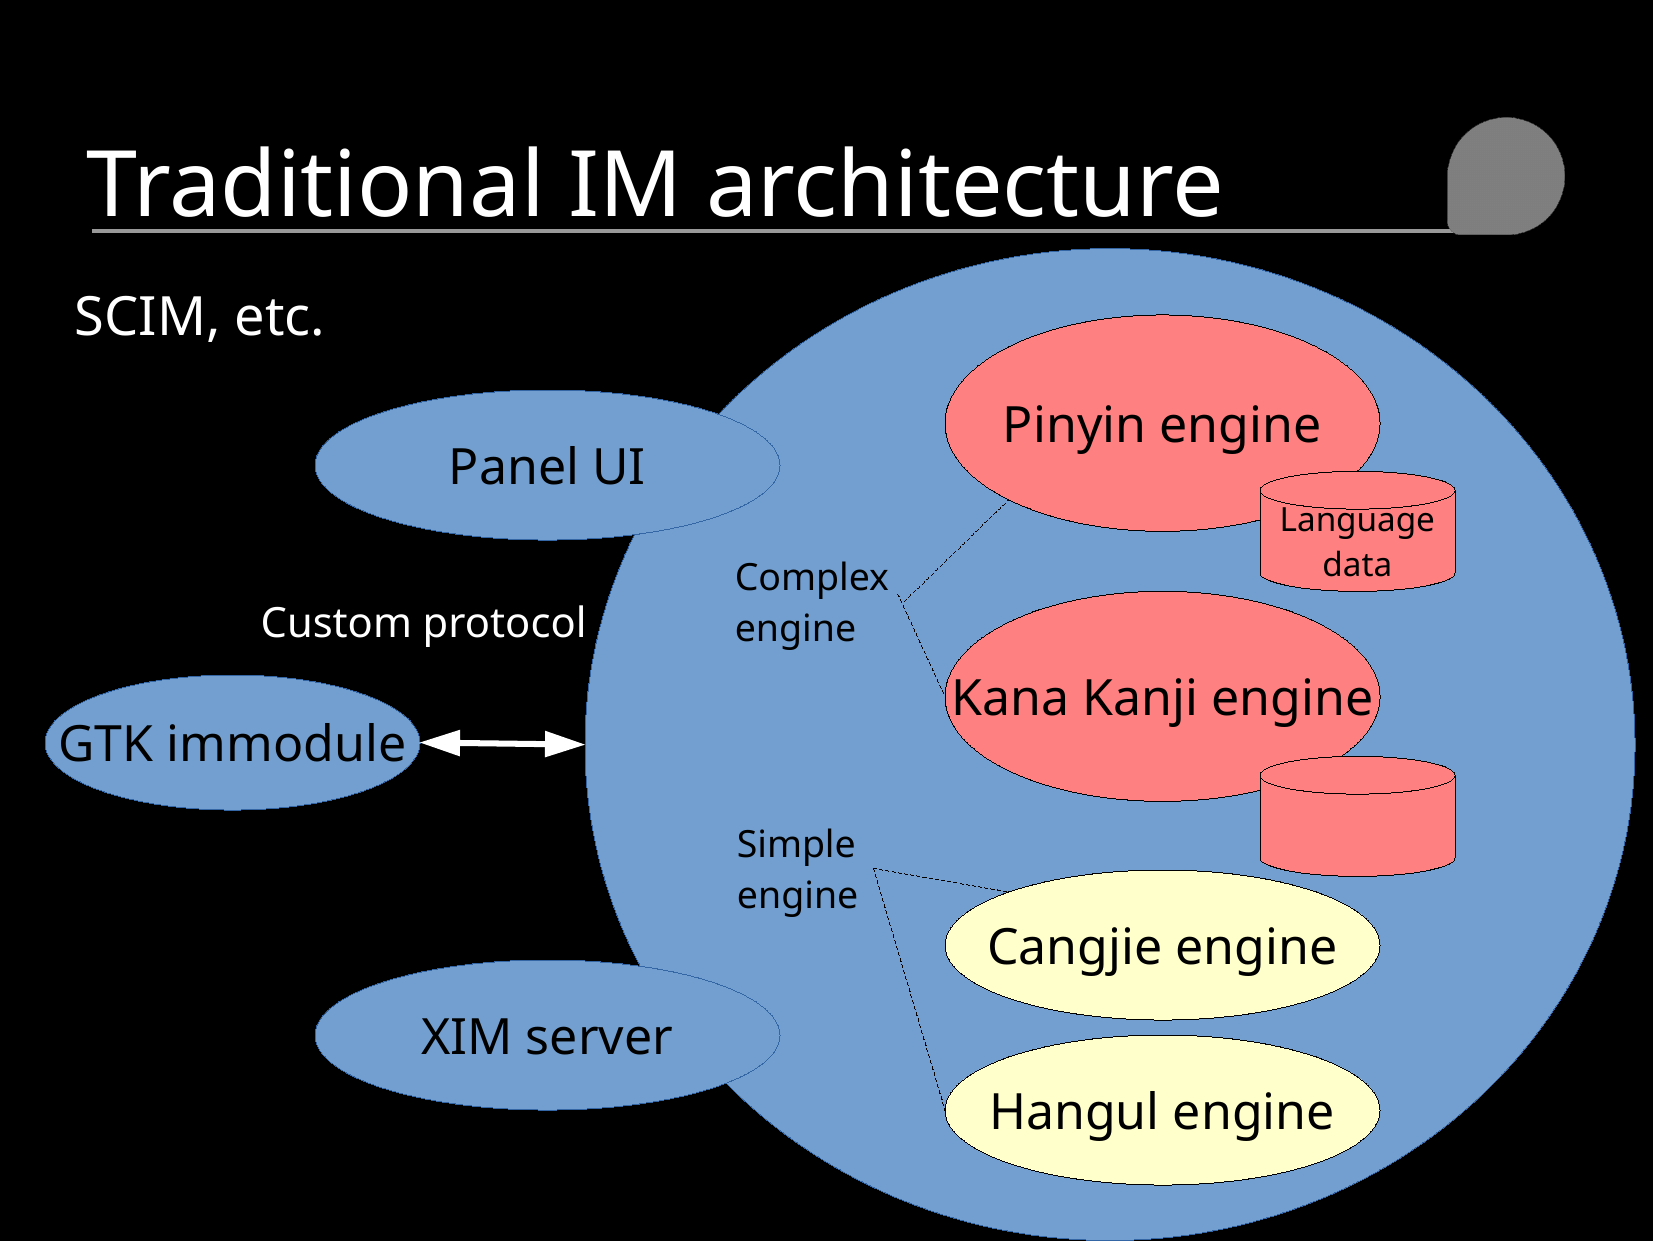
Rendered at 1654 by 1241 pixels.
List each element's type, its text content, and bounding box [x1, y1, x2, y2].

text_box Panel UI [315, 390, 781, 541]
text_box Language data [1260, 471, 1456, 592]
text_box GTK immodule [45, 675, 421, 811]
text_box Pinyin engine [945, 314, 1381, 532]
text_box [585, 248, 1636, 1241]
text_box Kana Kanji engine [945, 591, 1381, 802]
text_box XIM server [315, 960, 781, 1111]
text_box Custom protocol [245, 585, 589, 649]
text_box SCIM, etc. [60, 270, 345, 348]
title Traditional IM architecture [86, 112, 1575, 249]
text_box Complex engine [720, 543, 898, 646]
text_box Hangul engine [945, 1035, 1381, 1186]
text_box Cangjie engine [945, 870, 1381, 1021]
text_box Simple engine [722, 810, 867, 912]
